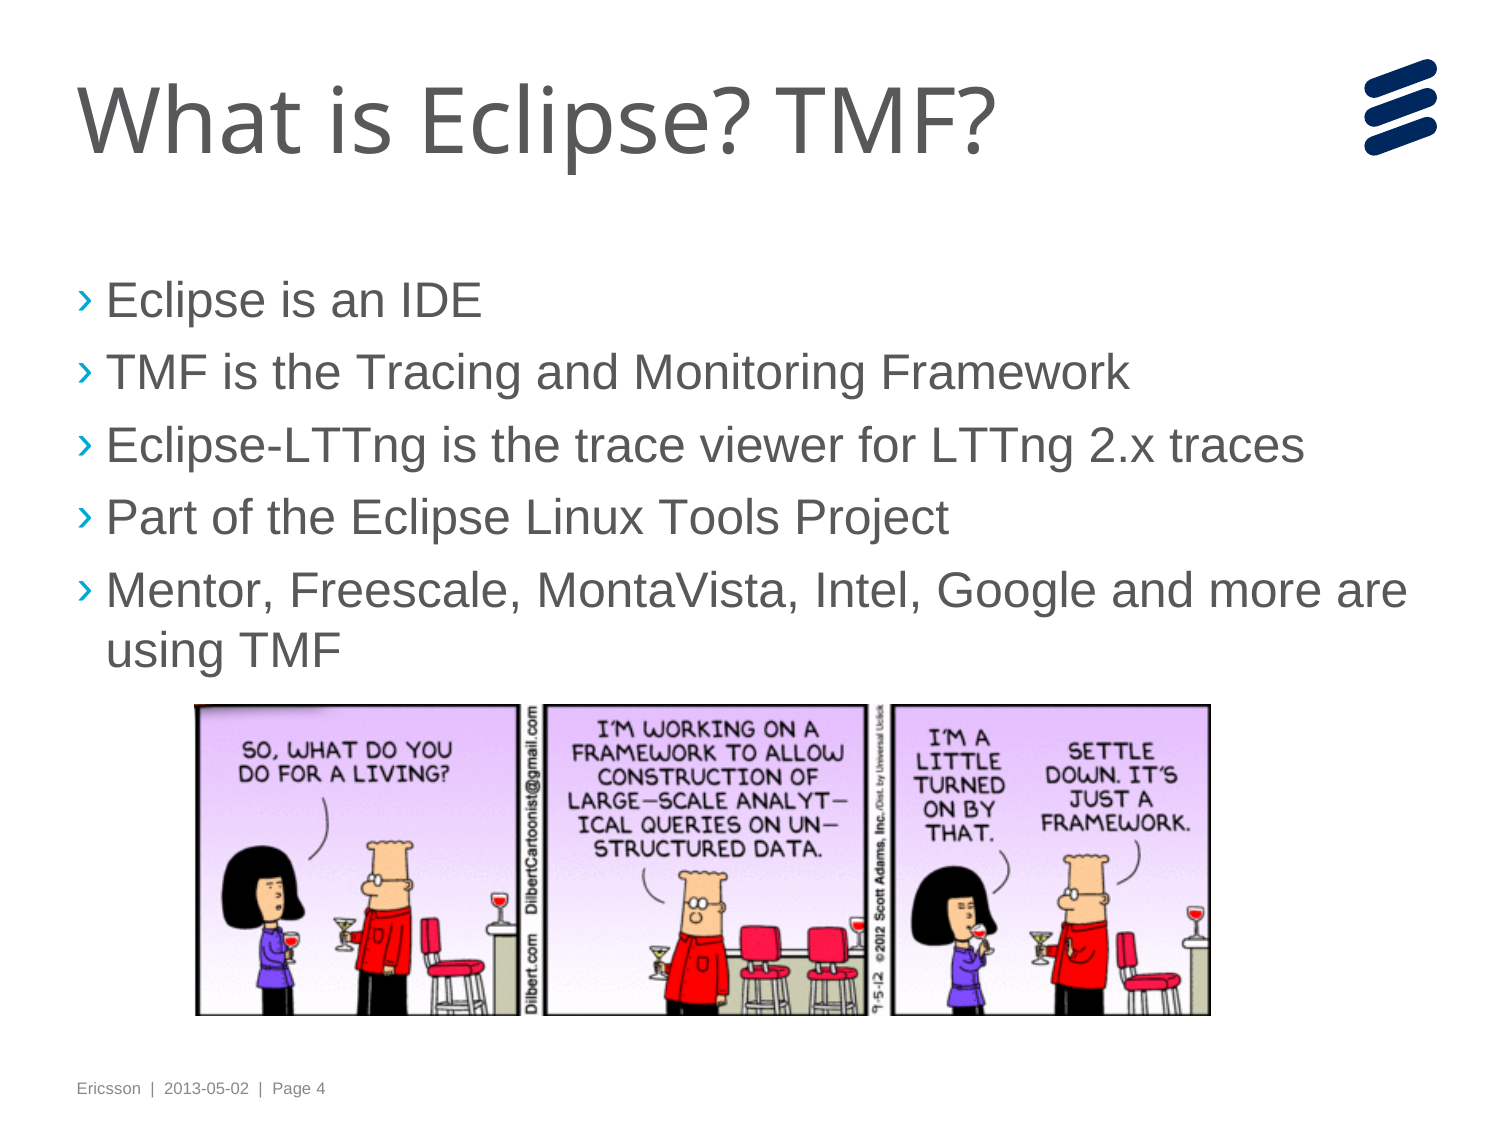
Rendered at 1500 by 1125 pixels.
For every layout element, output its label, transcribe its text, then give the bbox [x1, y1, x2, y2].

picture [194, 704, 1211, 1016]
title What is Eclipse? TMF? [64, 39, 1295, 218]
list Eclipse is an IDE TMF is the Tracing and Monitoring Framework Eclipse-LTTng is the trace viewer for LTTng 2.x traces Part of the Eclipse Linux Tools Project Mentor, Freescale, MontaVista, Intel, Google and more are using TMF [64, 267, 1435, 899]
